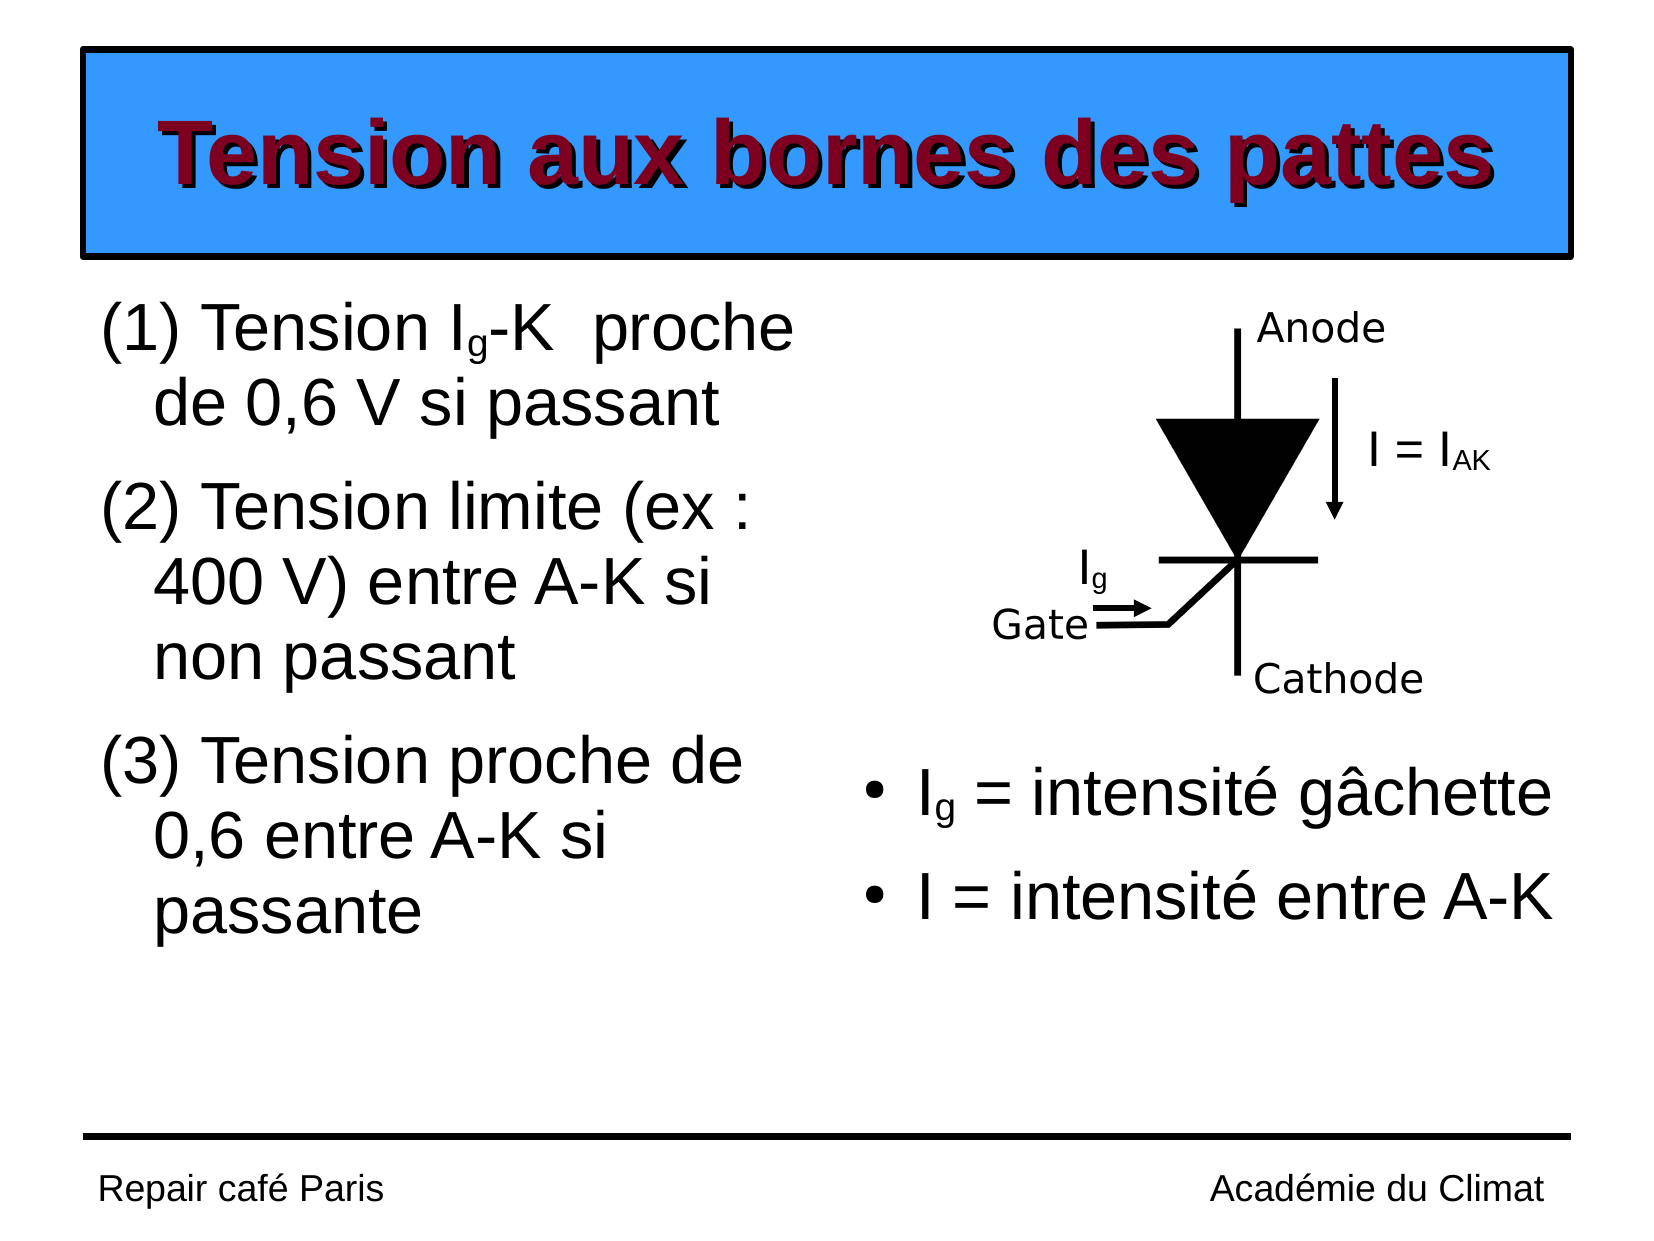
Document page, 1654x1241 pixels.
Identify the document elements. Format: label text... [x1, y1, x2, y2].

list Ig = intensité gâchette I = intensité entre A-K [845, 754, 1572, 1098]
list Tension Ig-K proche de 0,6 V si passant Tension limite (ex : 400 V) entre A-K si non passant Tension proche de 0,6 entre A-K si passante [82, 290, 809, 1010]
text_box Repair café Paris Académie du Climat [82, 1160, 1571, 1217]
text_box Ig [1062, 531, 1146, 603]
title Tension aux bornes des pattes [82, 49, 1571, 257]
picture [992, 307, 1424, 694]
text_box I = IAK [1352, 413, 1536, 497]
